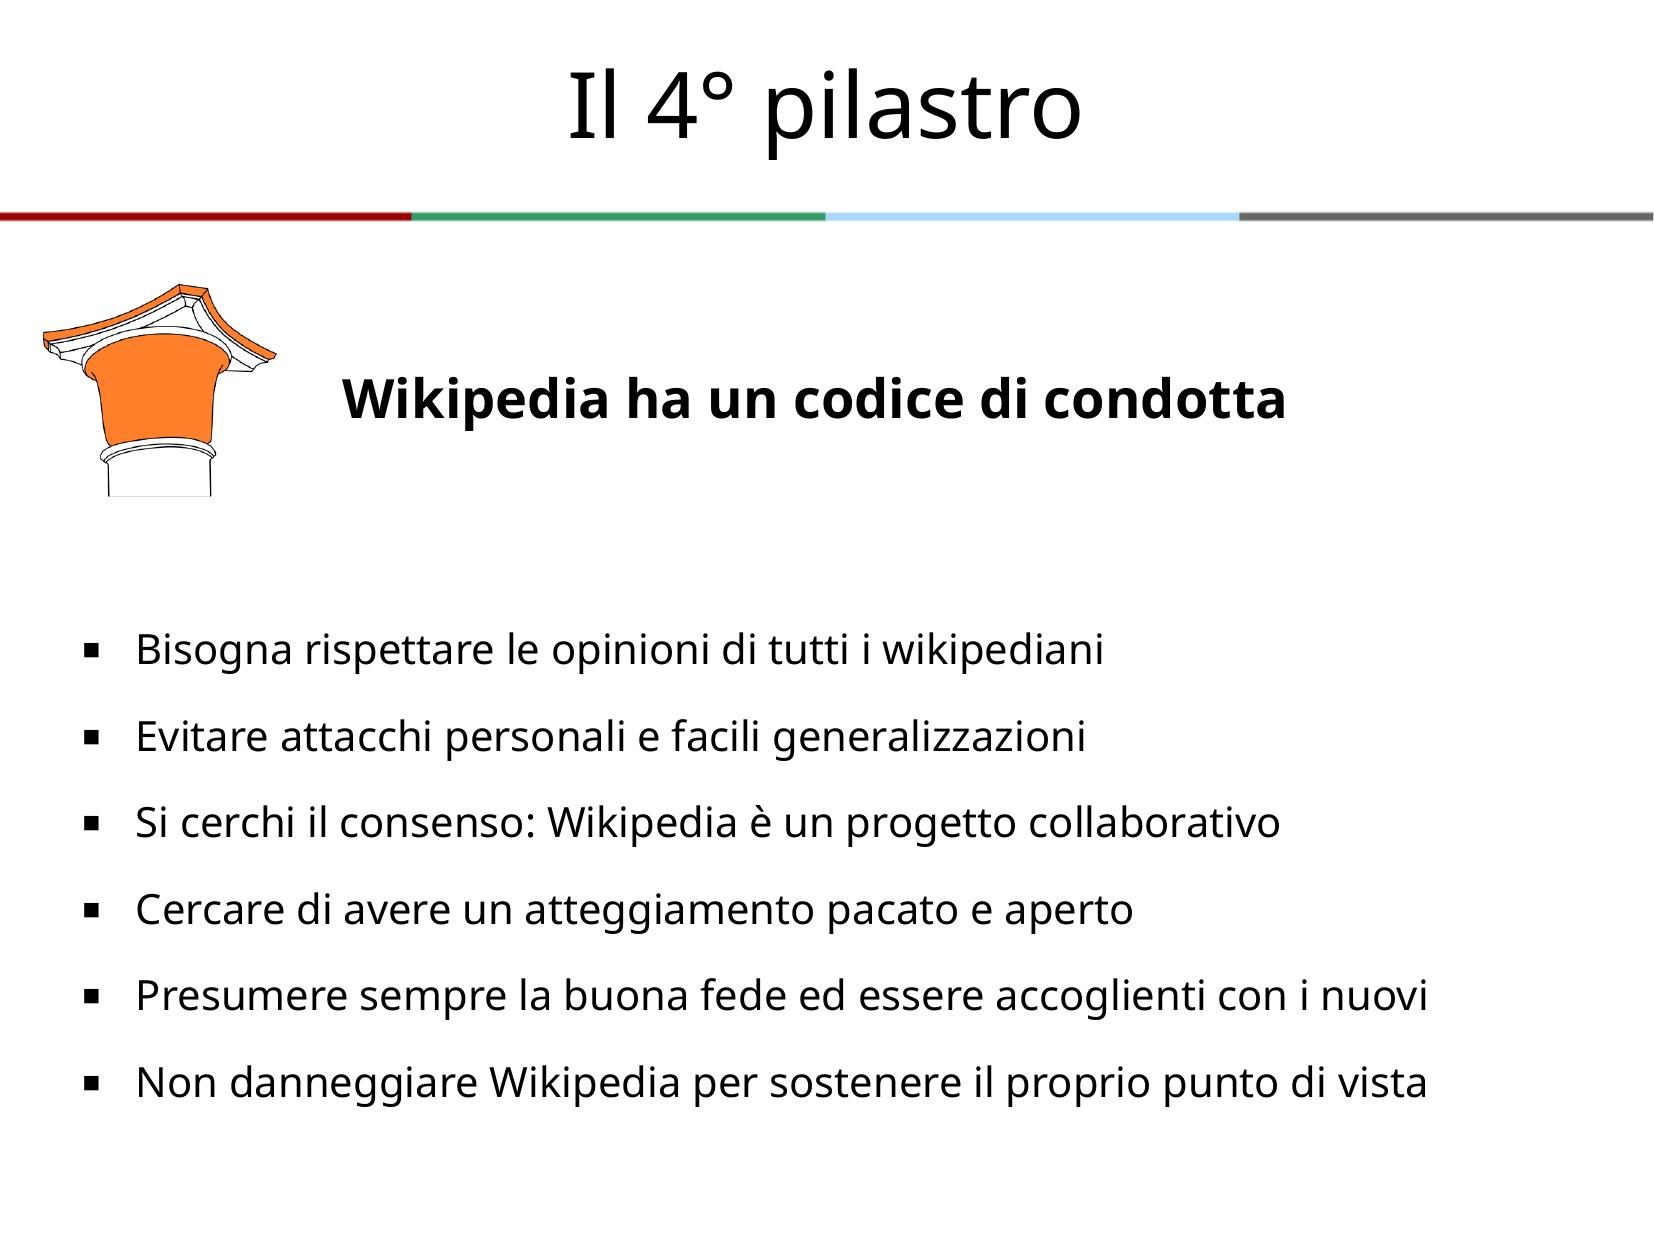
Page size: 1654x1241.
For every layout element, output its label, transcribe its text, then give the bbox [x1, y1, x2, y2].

title Il 4° pilastro [82, 0, 1571, 200]
list Wikipedia ha un codice di condotta [342, 360, 1607, 455]
picture [41, 283, 278, 498]
picture [0, 200, 1654, 235]
list Bisogna rispettare le opinioni di tutti i wikipediani Evitare attacchi personali e facili generalizzazioni Si cerchi il consenso: Wikipedia è un progetto collaborativo Cercare di avere un atteggiamento pacato e aperto Presumere sempre la buona fede ed essere accoglienti con i nuovi Non danneggiare Wikipedia per sostenere il proprio punto di vista [64, 620, 1542, 1117]
